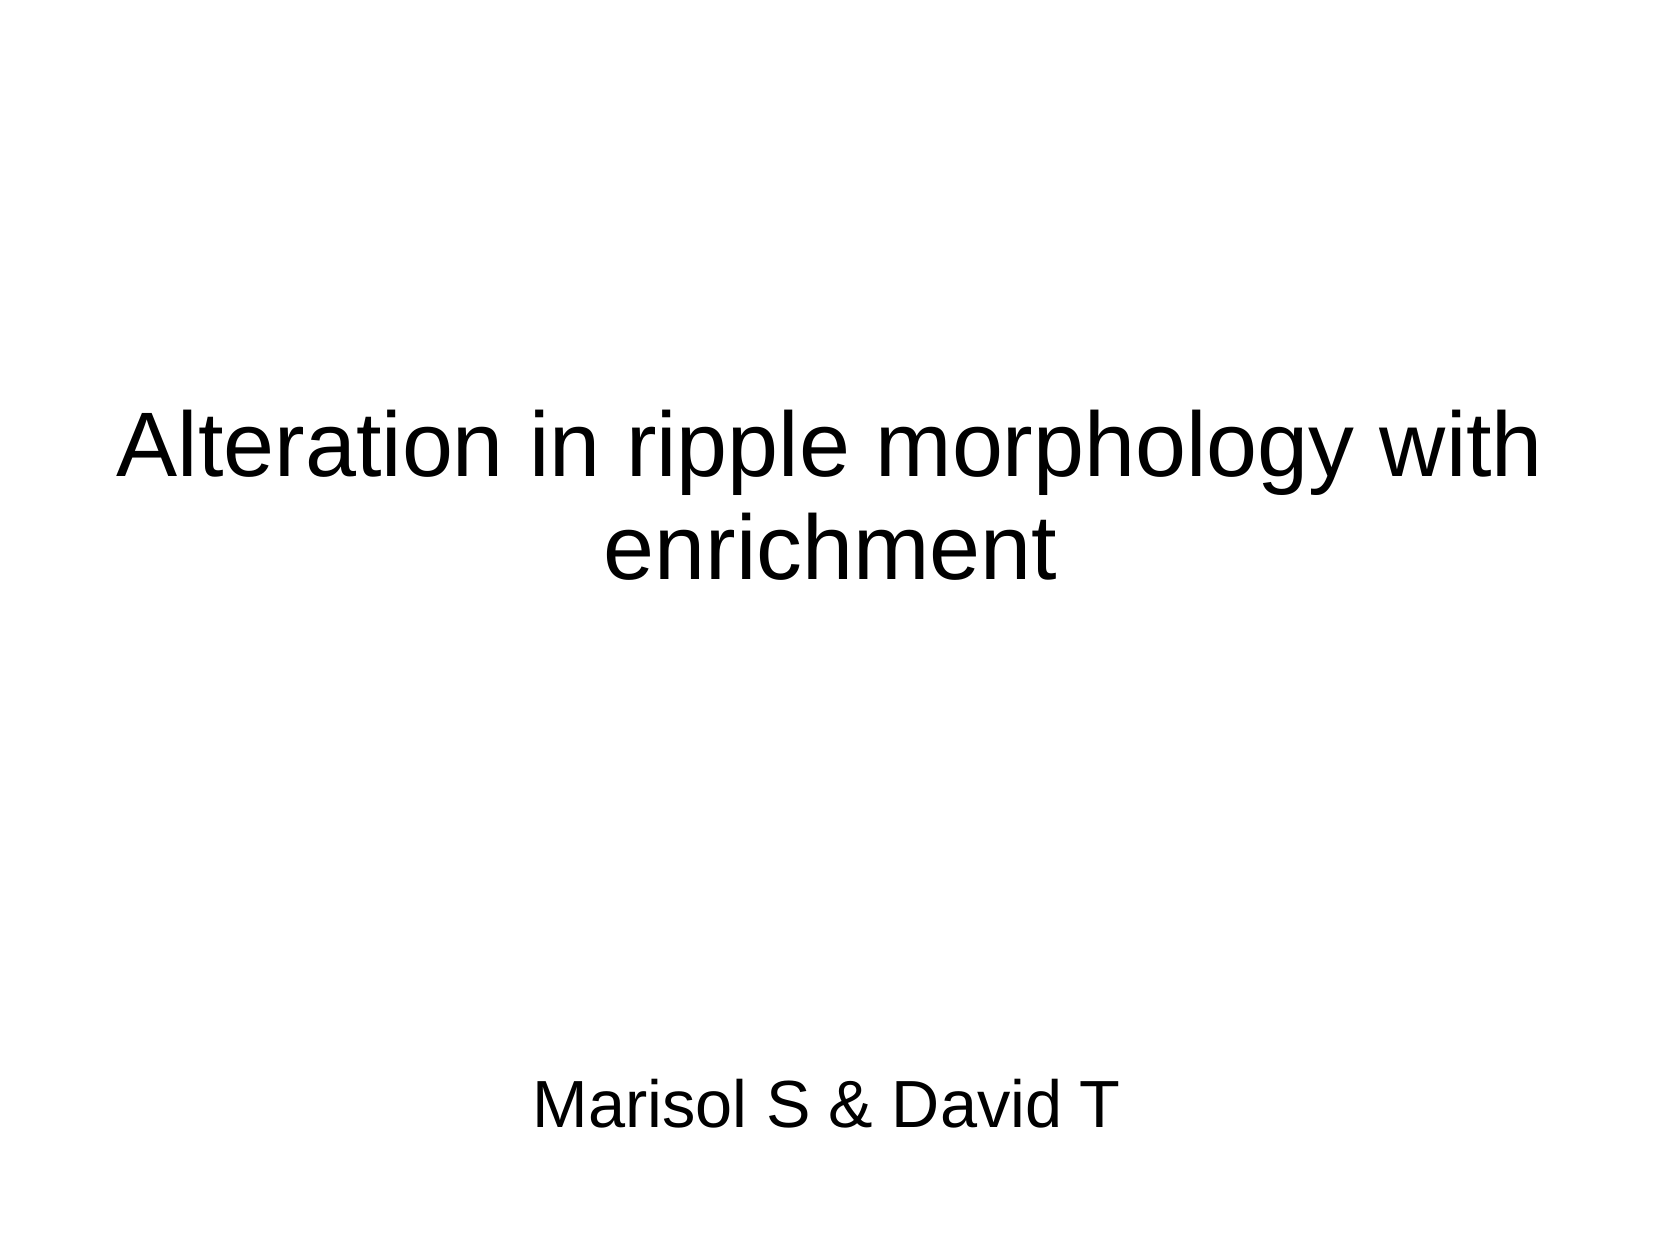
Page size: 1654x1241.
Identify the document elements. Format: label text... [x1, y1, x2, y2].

title Alteration in ripple morphology with enrichment [86, 392, 1576, 601]
subtitle Marisol S & David T [82, 992, 1571, 1143]
